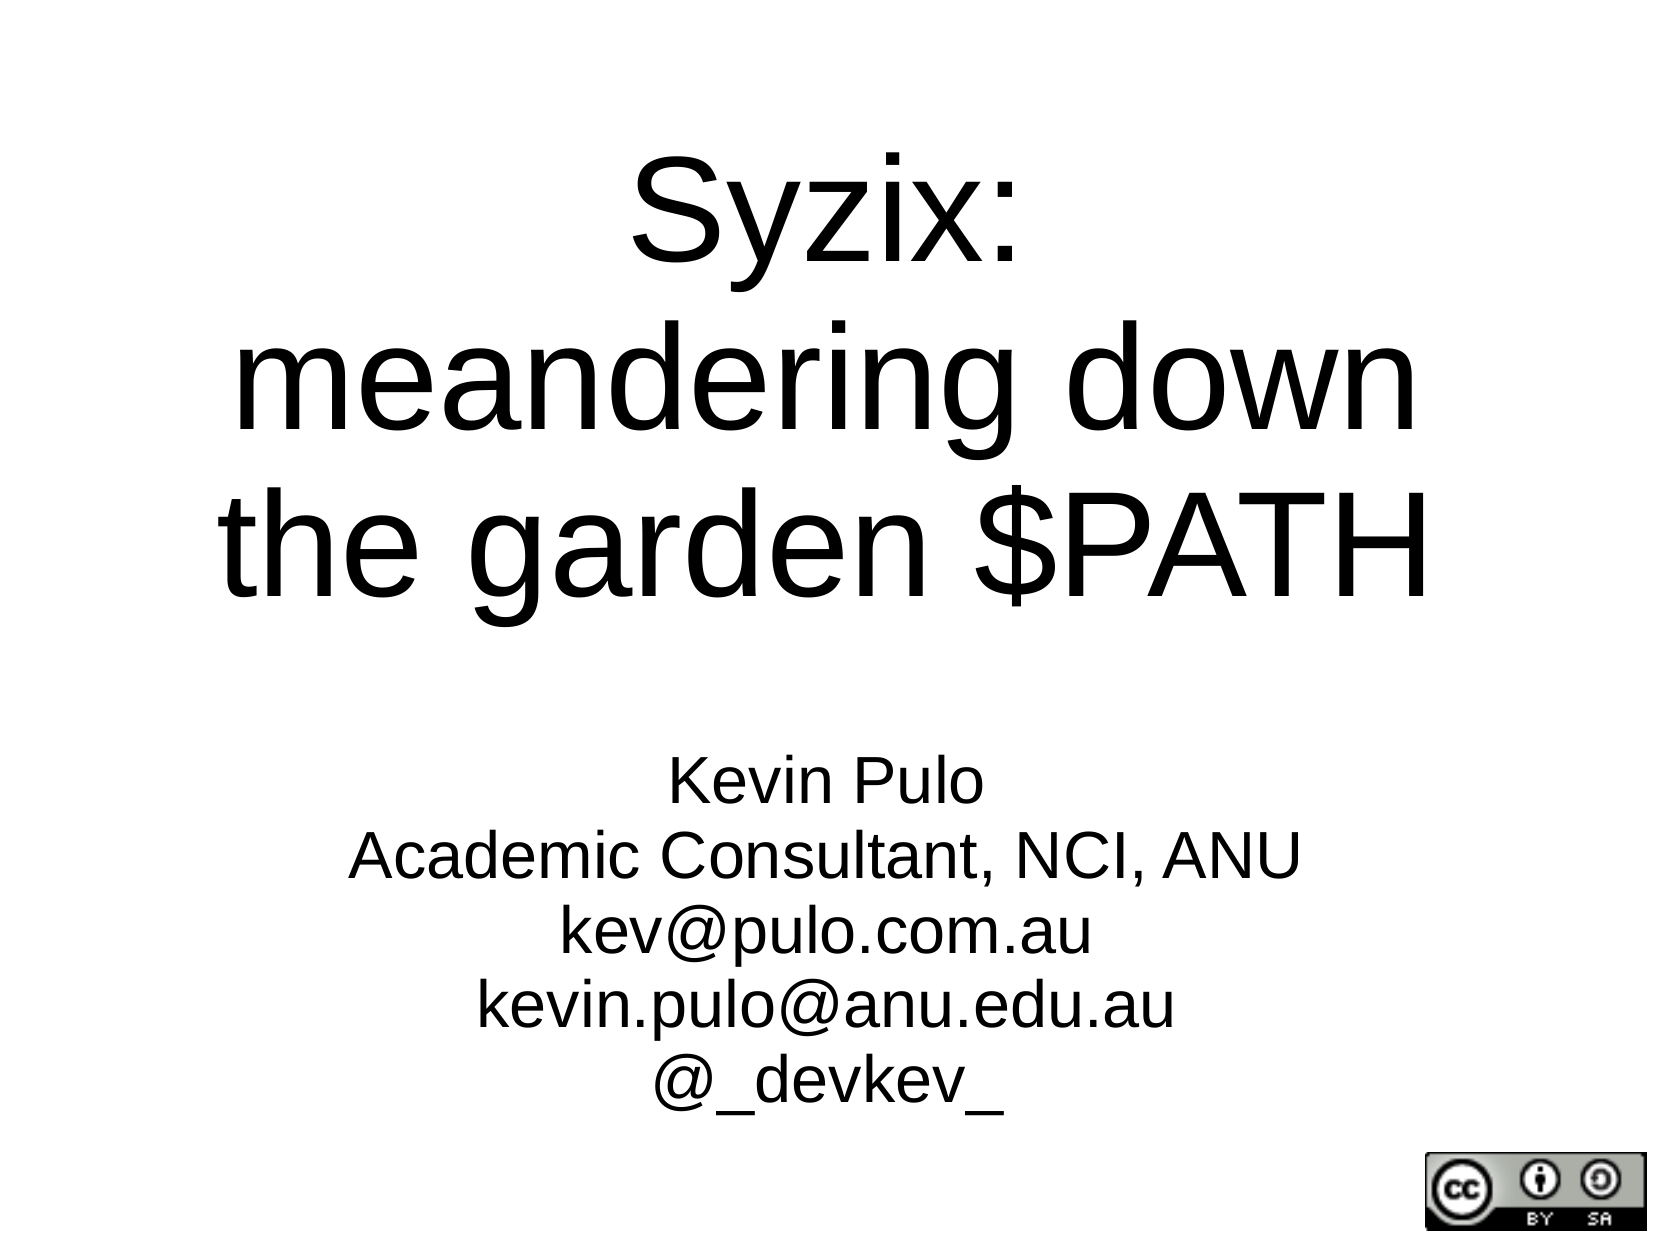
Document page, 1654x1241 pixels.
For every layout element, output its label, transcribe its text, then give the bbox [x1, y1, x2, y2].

picture [1425, 1152, 1647, 1231]
subtitle Kevin Pulo Academic Consultant, NCI, ANU kev@pulo.com.au kevin.pulo@anu.edu.au @_devkev_ [82, 706, 1571, 1156]
title Syzix: meandering down the garden $PATH [82, 49, 1571, 706]
